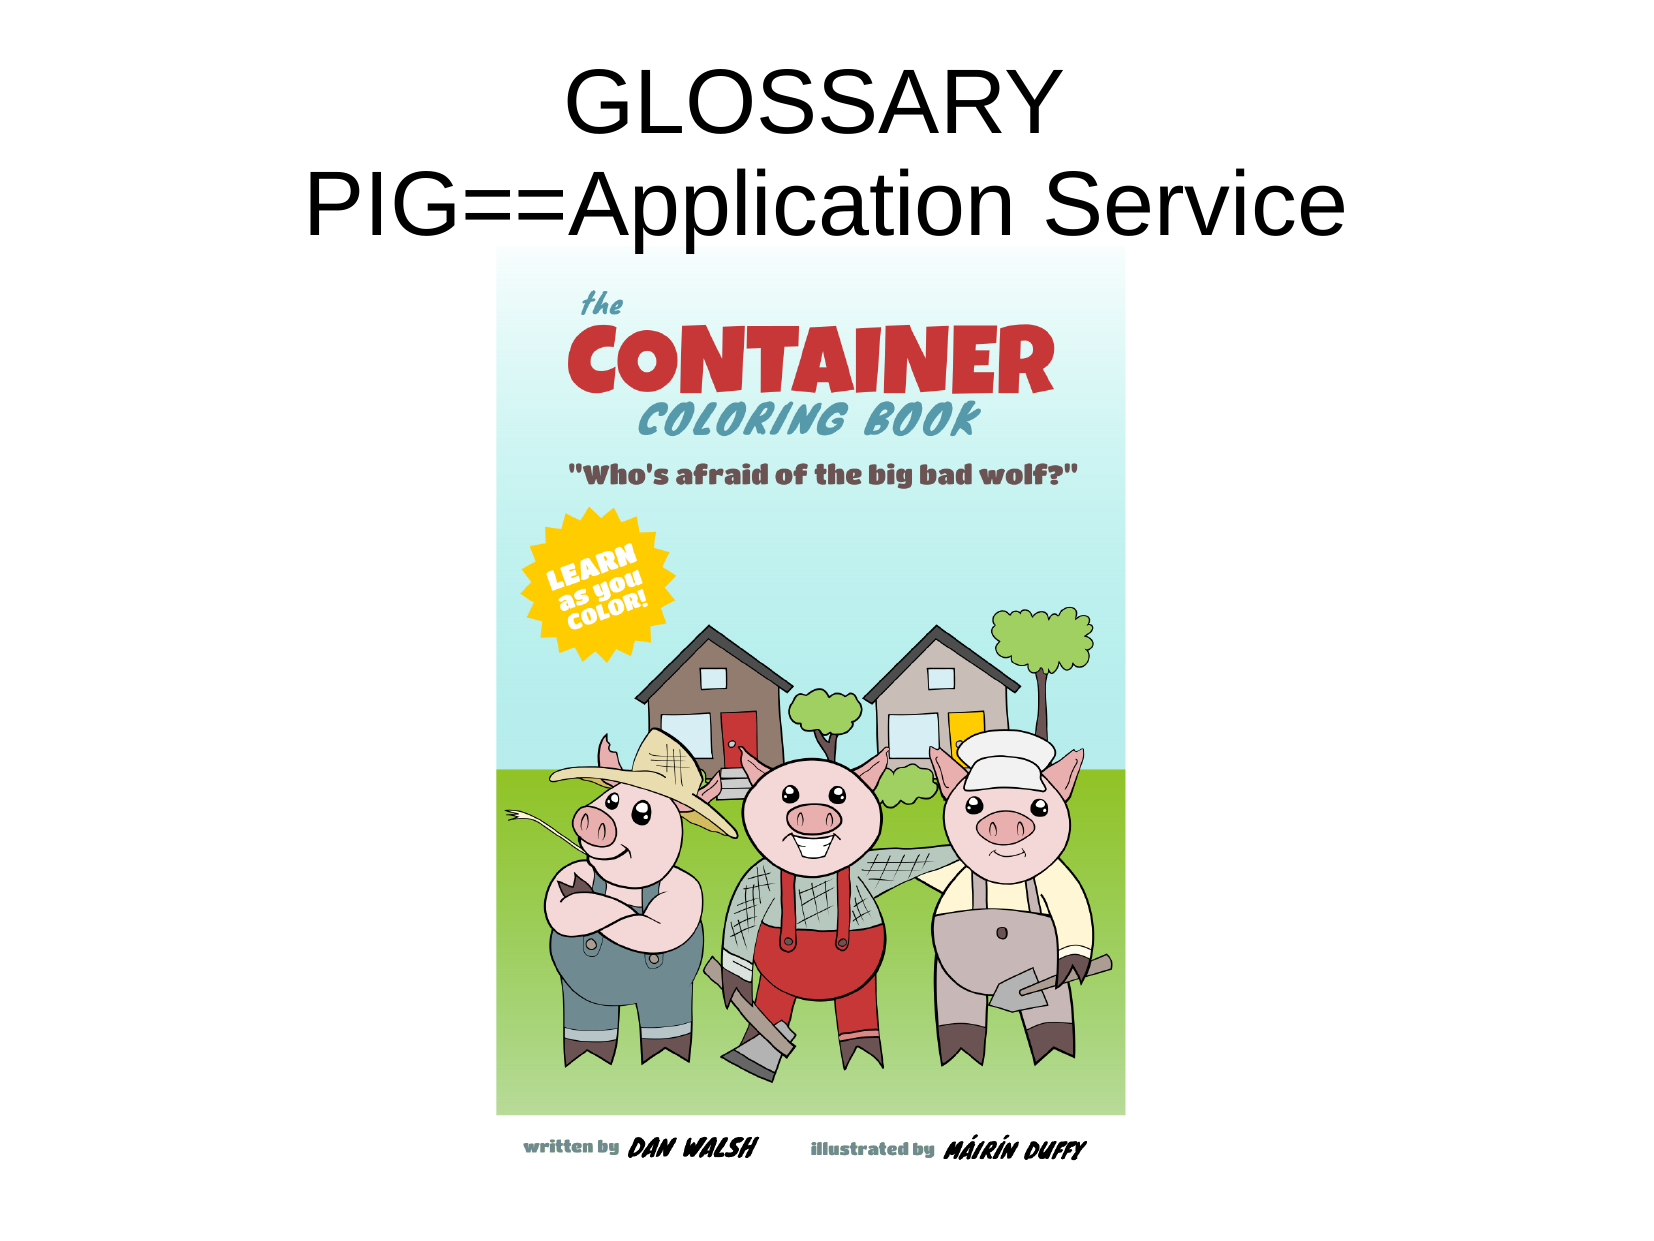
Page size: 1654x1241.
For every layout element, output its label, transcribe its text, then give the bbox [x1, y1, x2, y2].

picture [371, 257, 1203, 1241]
title GLOSSARY PIG==Application Service [82, 49, 1571, 257]
